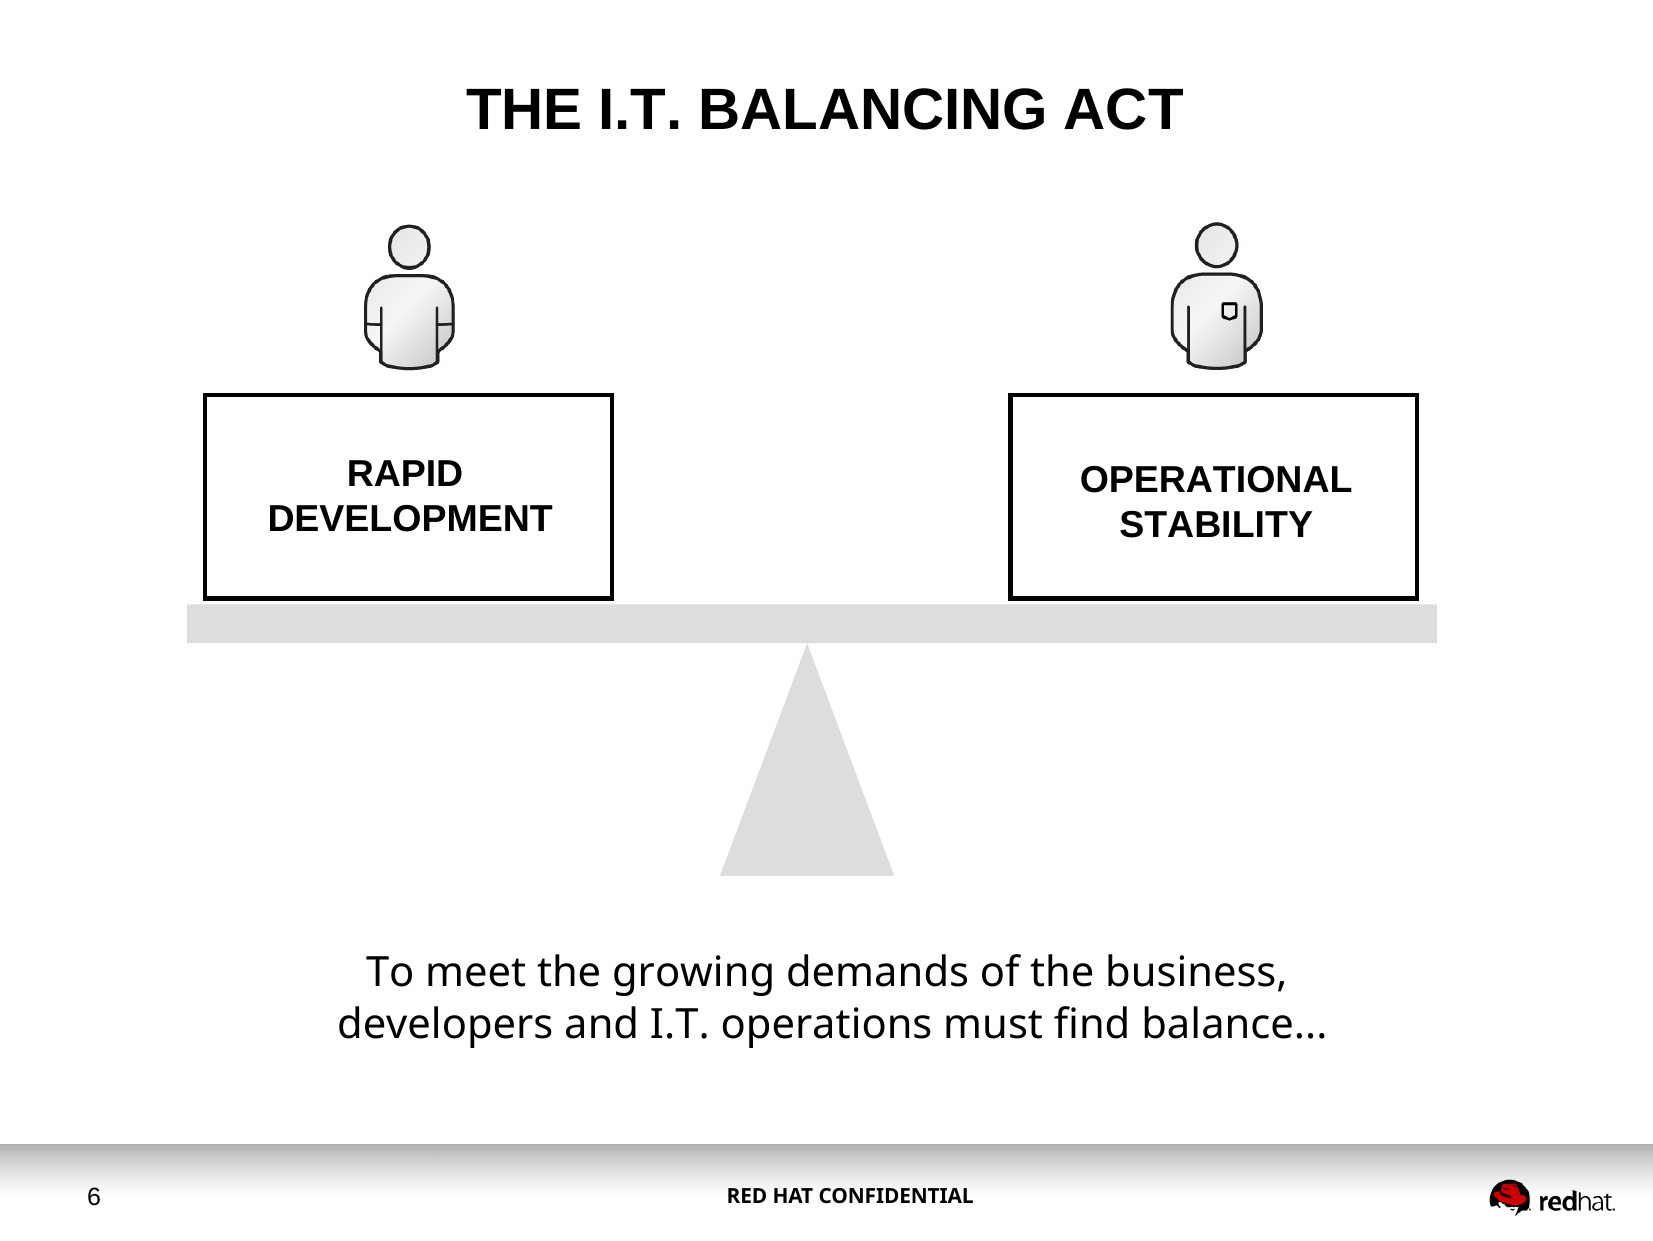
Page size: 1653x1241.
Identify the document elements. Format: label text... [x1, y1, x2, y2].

picture [0, 1144, 1653, 1241]
picture [330, 195, 481, 391]
text_box To meet the growing demands of the business, developers and I.T. operations must find balance... [120, 945, 1546, 1062]
text_box THE I.T. BALANCING ACT [390, 74, 1261, 160]
text_box [187, 604, 1437, 876]
text_box [204, 523, 612, 599]
picture [1136, 195, 1287, 391]
text_box OPERATIONAL STABILITY [1079, 454, 1353, 545]
text_box [400, 523, 413, 527]
text_box [1010, 394, 1418, 599]
text_box [275, 523, 286, 527]
text_box RAPID DEVELOPMENT [201, 464, 620, 523]
text_box [204, 394, 612, 464]
